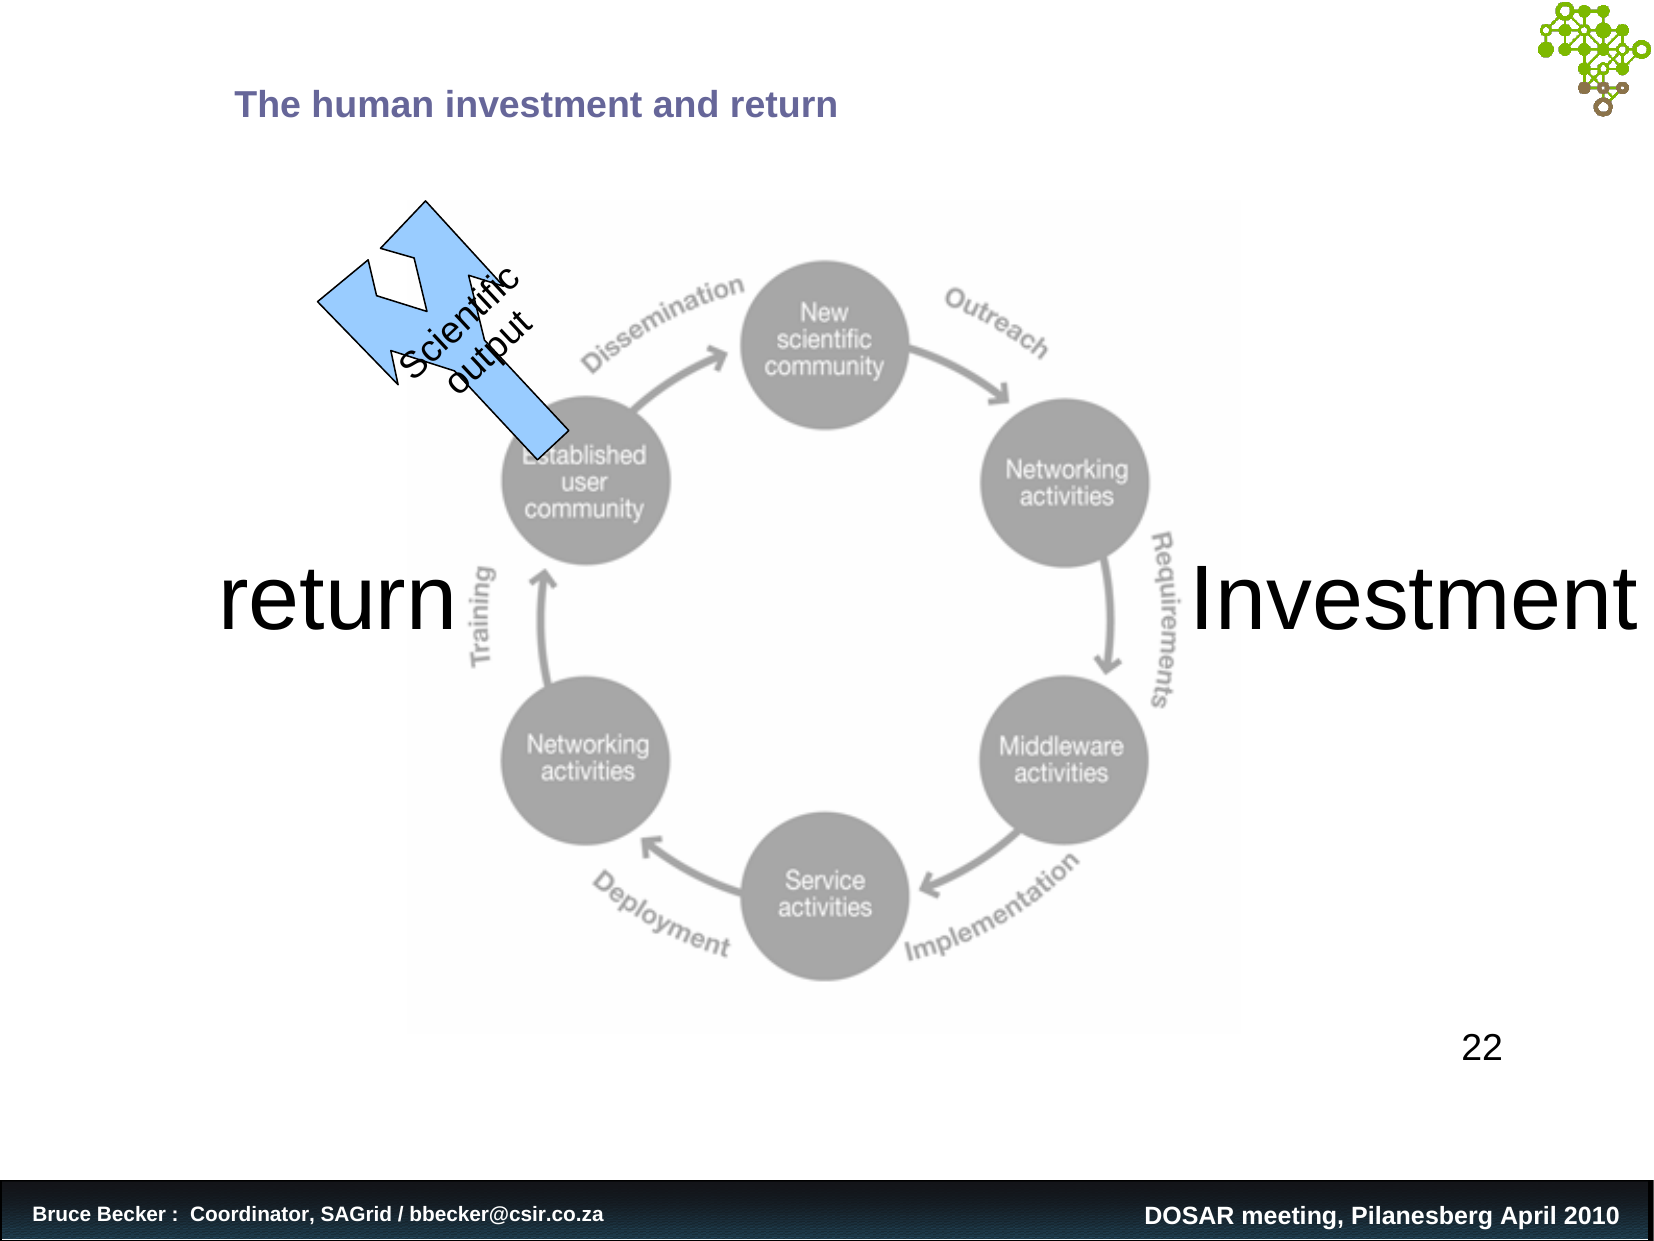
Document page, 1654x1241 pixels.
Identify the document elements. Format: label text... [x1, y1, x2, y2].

picture [407, 200, 425, 219]
text_box Scientific output [317, 200, 569, 460]
picture [490, 340, 504, 354]
picture [407, 357, 417, 364]
picture [0, 1180, 1654, 1241]
picture [1534, 0, 1654, 119]
text_box return [203, 540, 473, 658]
picture [452, 375, 466, 390]
title The human investment and return [234, 27, 1595, 181]
picture [407, 200, 1241, 1034]
text_box Investment [1174, 540, 1654, 658]
picture [407, 257, 426, 310]
